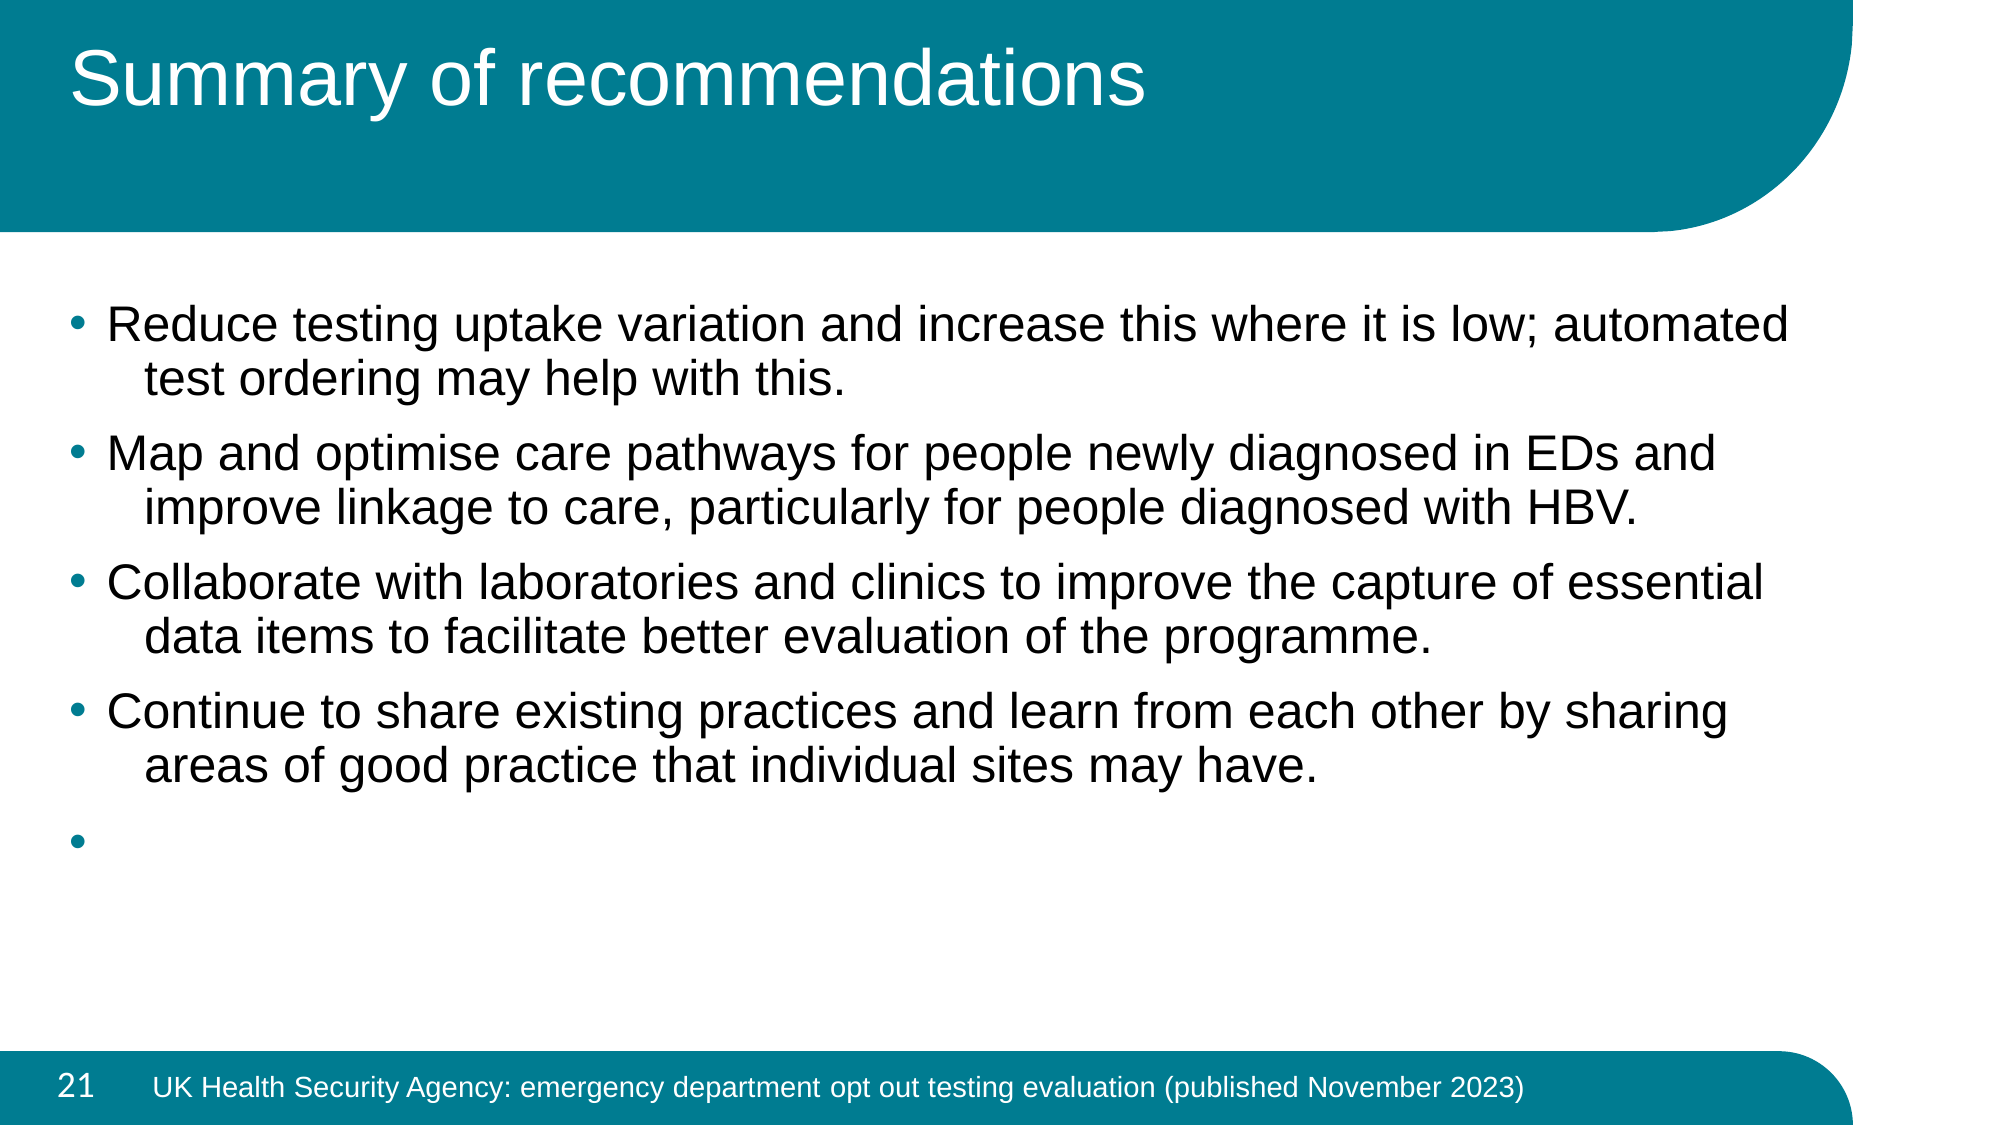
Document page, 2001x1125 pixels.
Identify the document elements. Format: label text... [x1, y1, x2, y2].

list Reduce testing uptake variation and increase this where it is low; automated test ordering may help with this. Map and optimise care pathways for people newly diagnosed in EDs and improve linkage to care, particularly for people diagnosed with HBV. Collaborate with laboratories and clinics to improve the capture of essential data items to facilitate better evaluation of the programme. Continue to share existing practices and learn from each other by sharing areas of good practice that individual sites may have. [54, 291, 1879, 1005]
text_box [41, 1053, 153, 1119]
text_box UK Health Security Agency: emergency department opt out testing evaluation (published November 2023) [137, 1056, 1780, 1116]
title Summary of recommendations [54, 29, 1780, 189]
